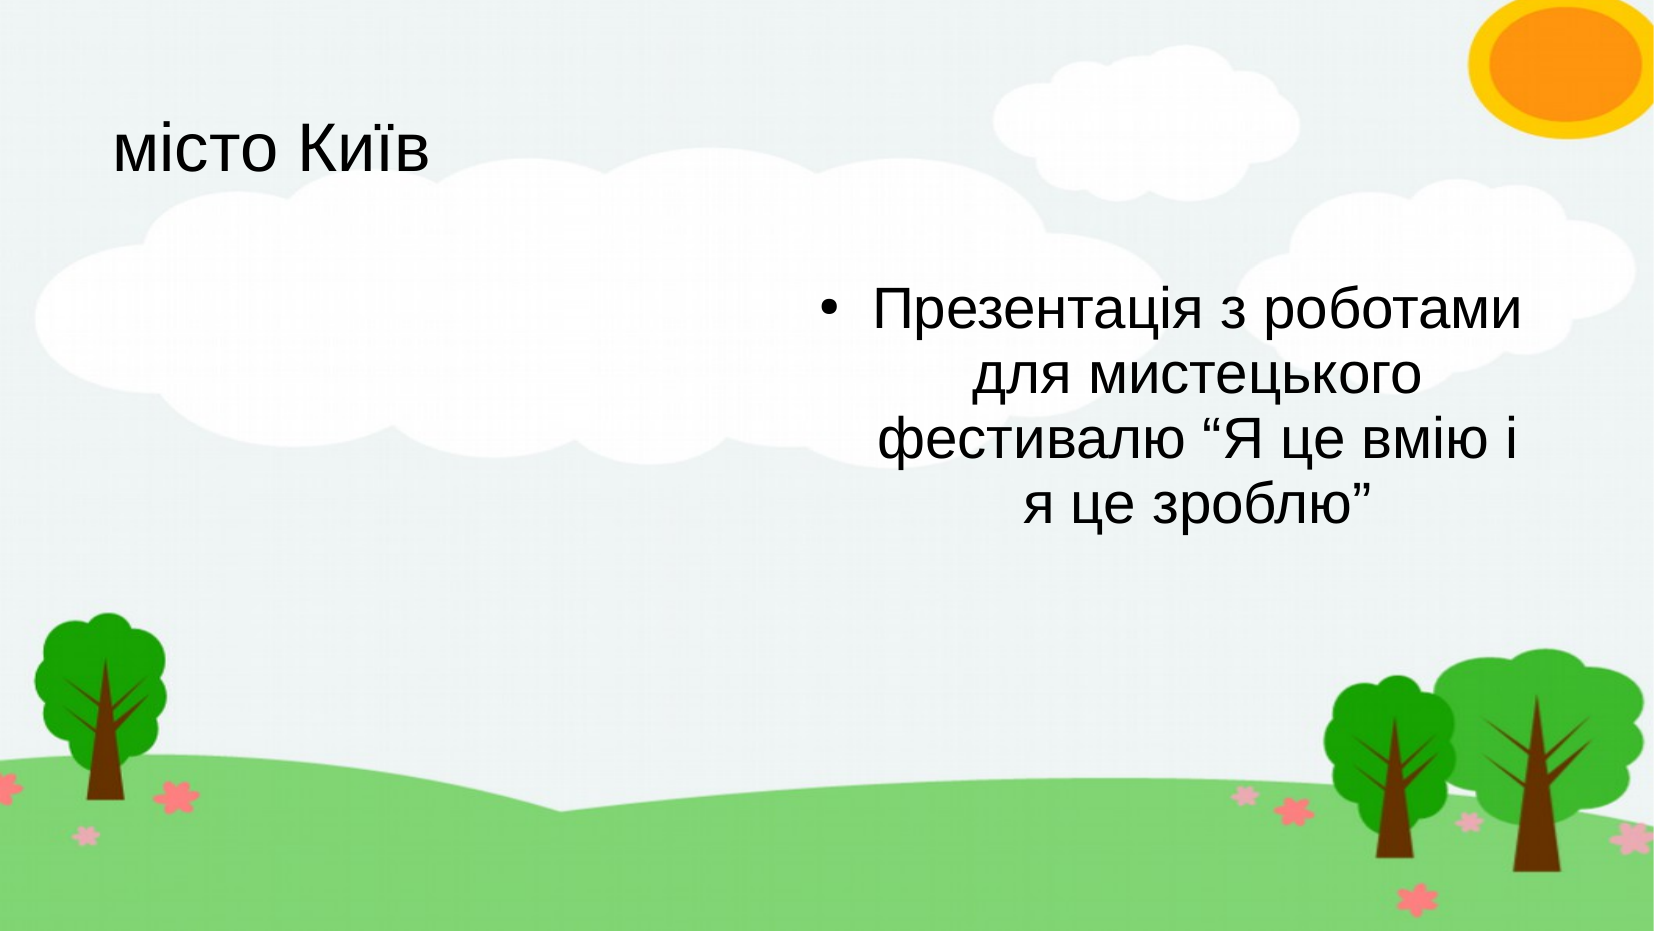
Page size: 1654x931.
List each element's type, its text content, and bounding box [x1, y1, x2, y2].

picture [0, 0, 1654, 931]
subtitle Презентація з роботами для мистецького фестивалю “Я це вмію і я це зроблю” [787, 135, 1538, 676]
title місто Київ [112, 69, 1601, 226]
